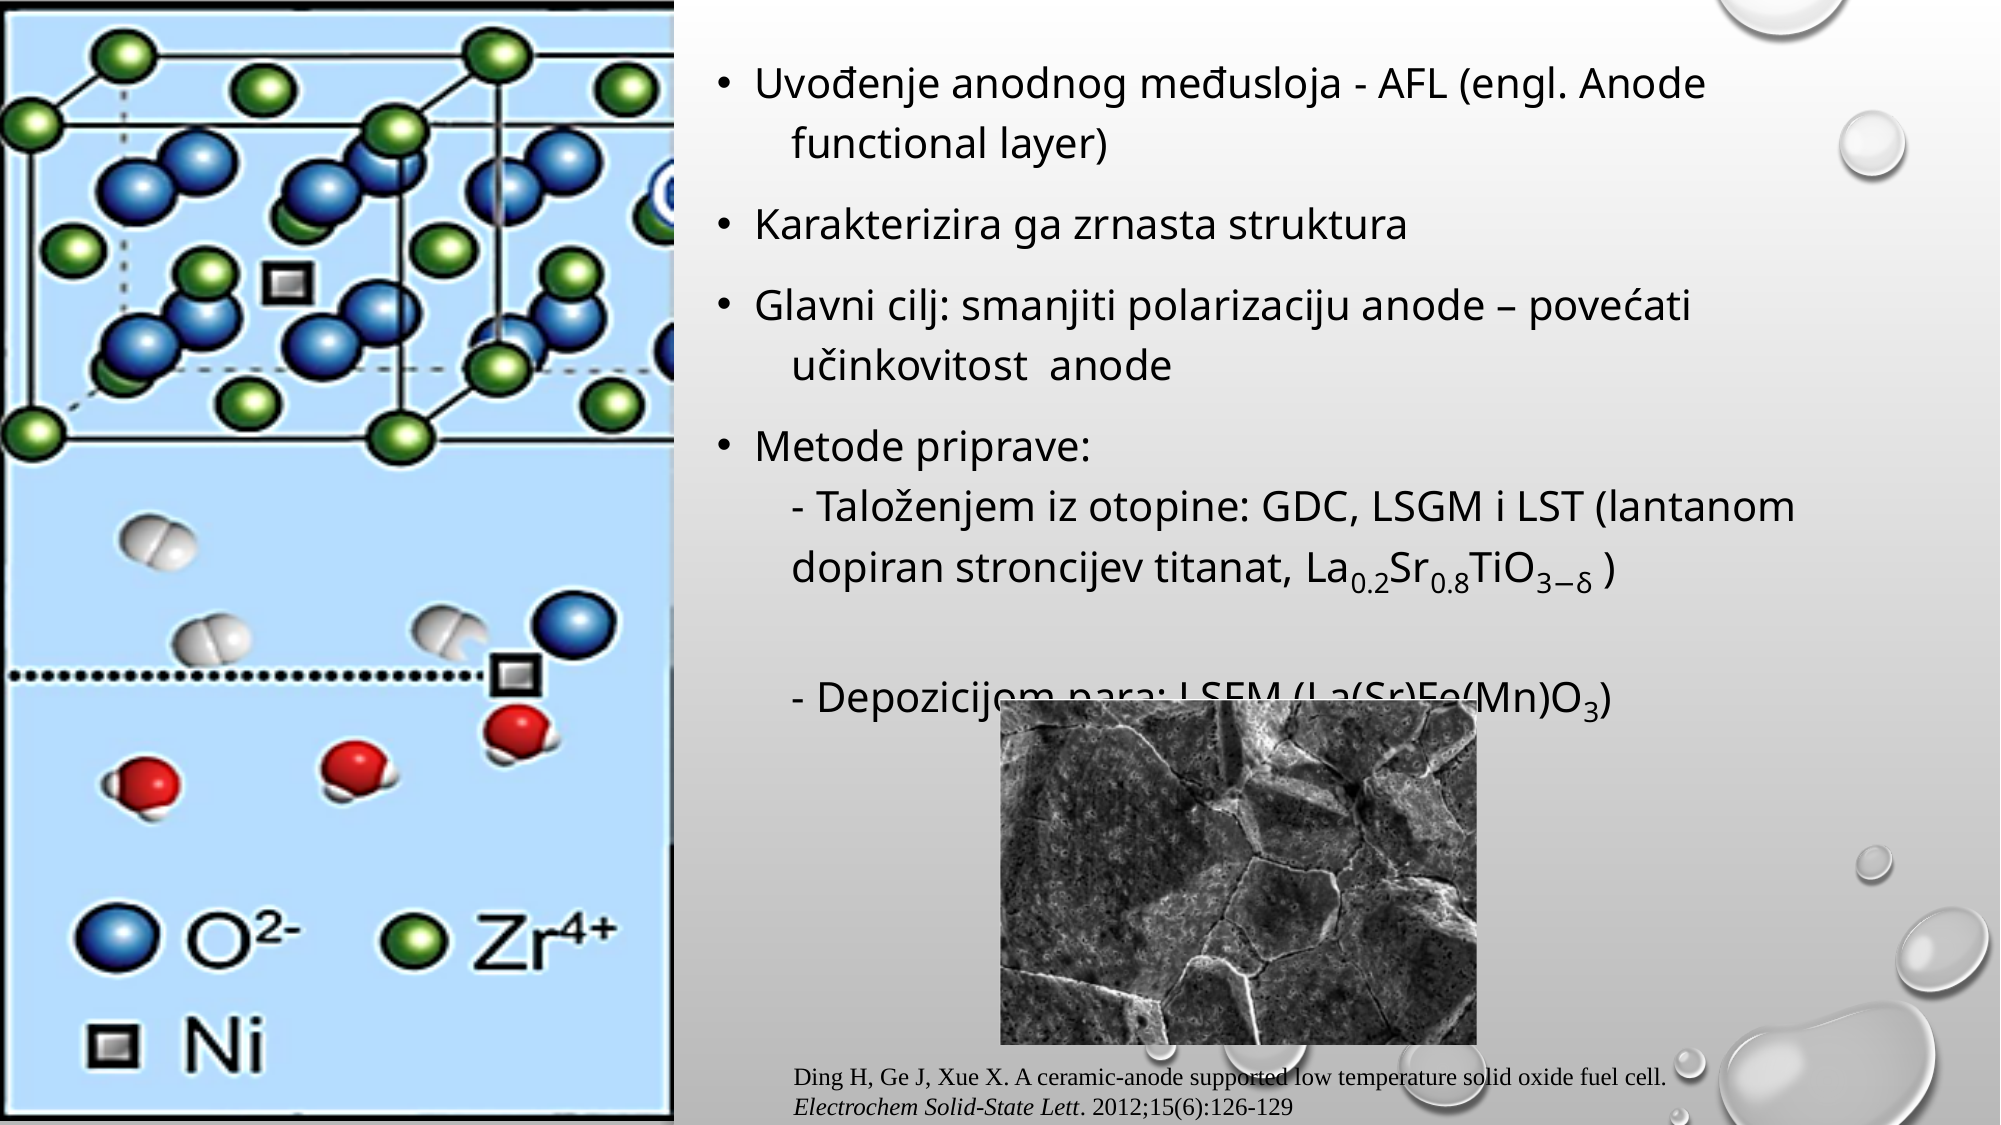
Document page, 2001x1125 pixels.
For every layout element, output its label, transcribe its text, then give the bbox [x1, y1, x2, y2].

picture [999, 699, 1477, 1045]
list Uvođenje anodnog međusloja - AFL (engl. Anode functional layer) Karakterizira ga zrnasta struktura Glavni cilj: smanjiti polarizaciju anode – povećati učinkovitost anode Metode priprave: - Taloženjem iz otopine: GDC, LSGM i LST (lantanom dopiran stroncijev titanat, La0.2Sr0.8TiO3−δ ) - Depozicijom para: LSFM (La(Sr)Fe(Mn)O3) [701, 39, 1859, 1058]
text_box Ding H, Ge J, Xue X. A ceramic-anode supported low temperature solid oxide fuel cell. Electrochem Solid-State Lett. 2012;15(6):126-129 [778, 1053, 1783, 1125]
picture [0, 0, 2000, 1125]
